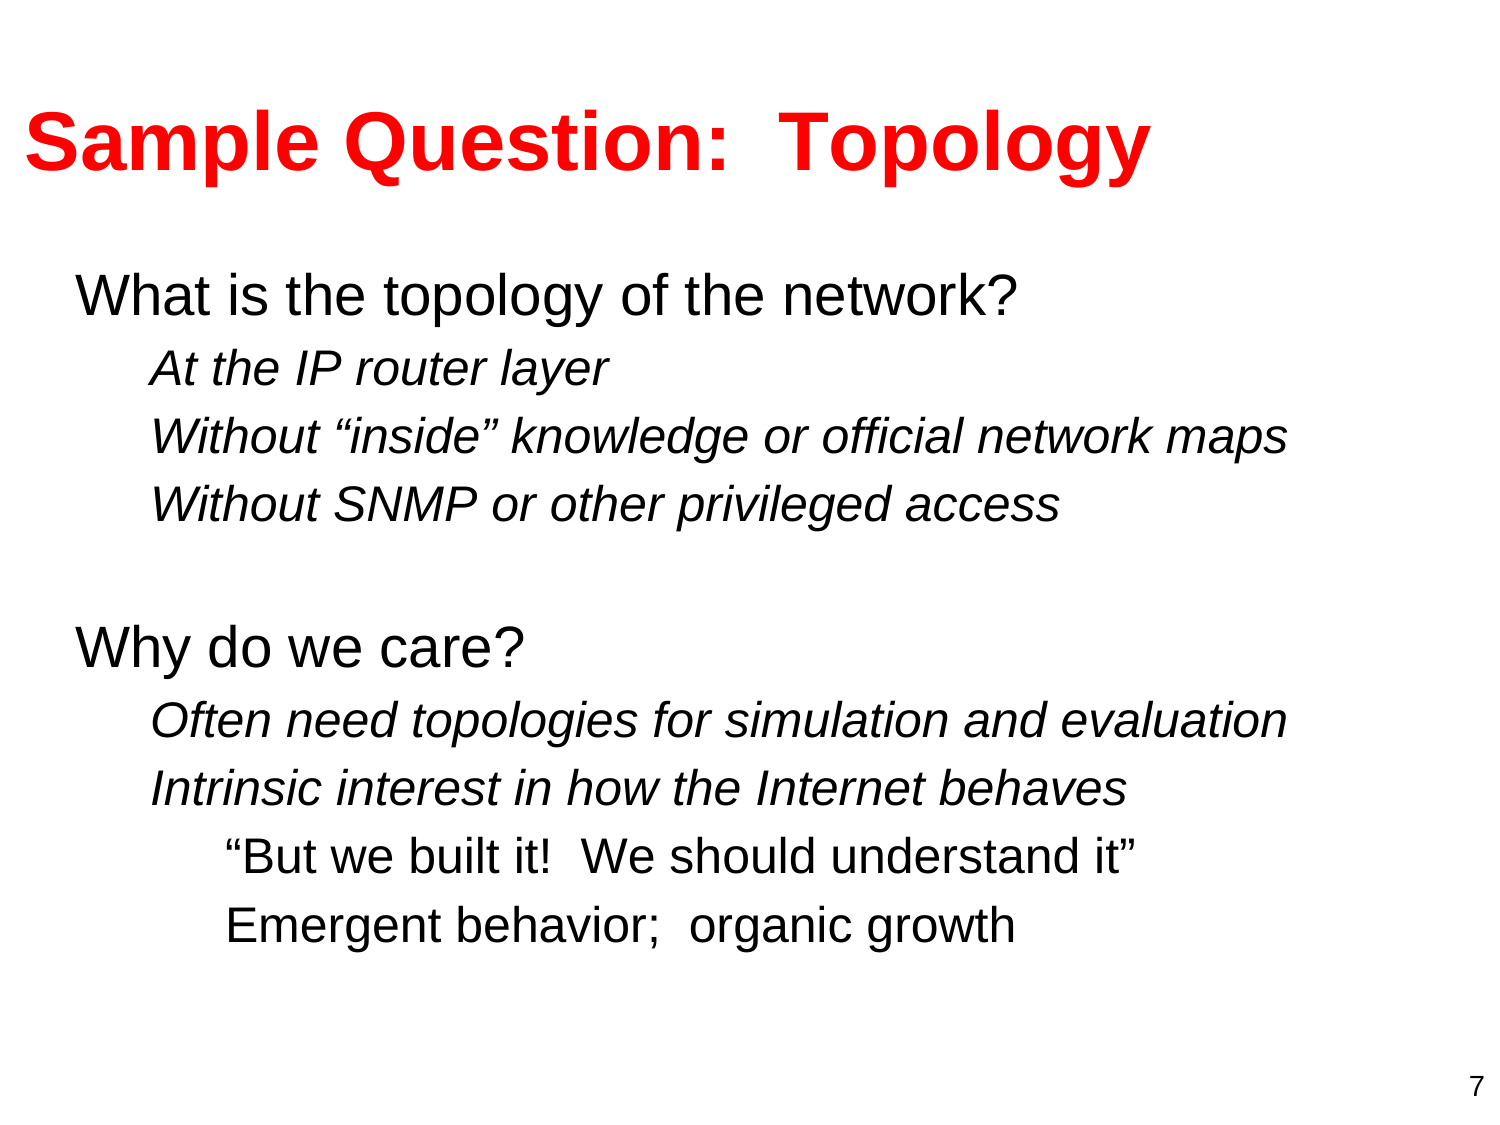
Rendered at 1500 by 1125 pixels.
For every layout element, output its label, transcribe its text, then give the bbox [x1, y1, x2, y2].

title Sample Question: Topology [24, 47, 1463, 236]
list What is the topology of the network? At the IP router layer Without “inside” knowledge or official network maps Without SNMP or other privileged access Why do we care? Often need topologies for simulation and evaluation Intrinsic interest in how the Internet behaves “But we built it! We should understand it” Emergent behavior; organic growth [75, 262, 1426, 1018]
